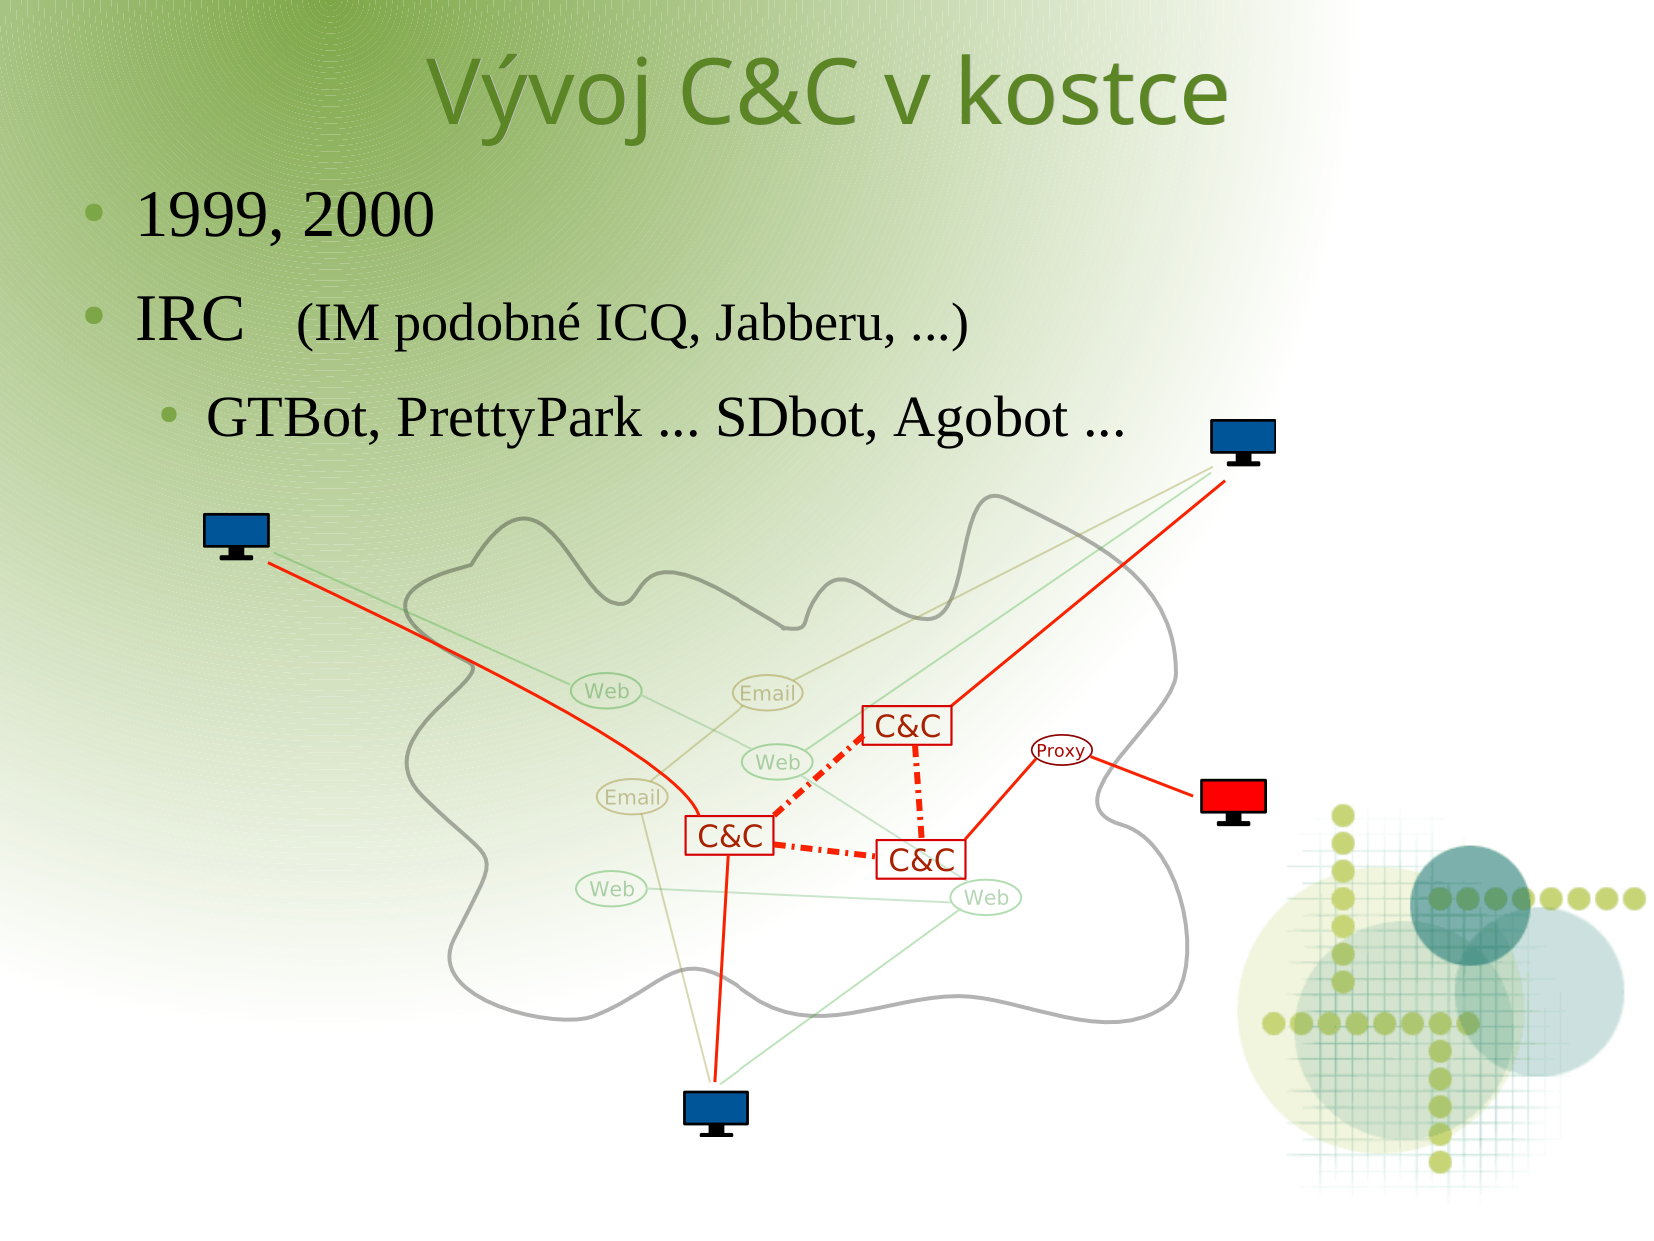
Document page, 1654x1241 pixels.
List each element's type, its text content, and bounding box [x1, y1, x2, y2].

picture [1224, 792, 1654, 1211]
list 1999, 2000 IRC (IM podobné ICQ, Jabberu, ...) GTBot, PrettyPark ... SDbot, Agobot ... [64, 177, 1595, 1182]
picture [203, 419, 1276, 1137]
title Vývoj C&C v kostce [123, 29, 1536, 148]
